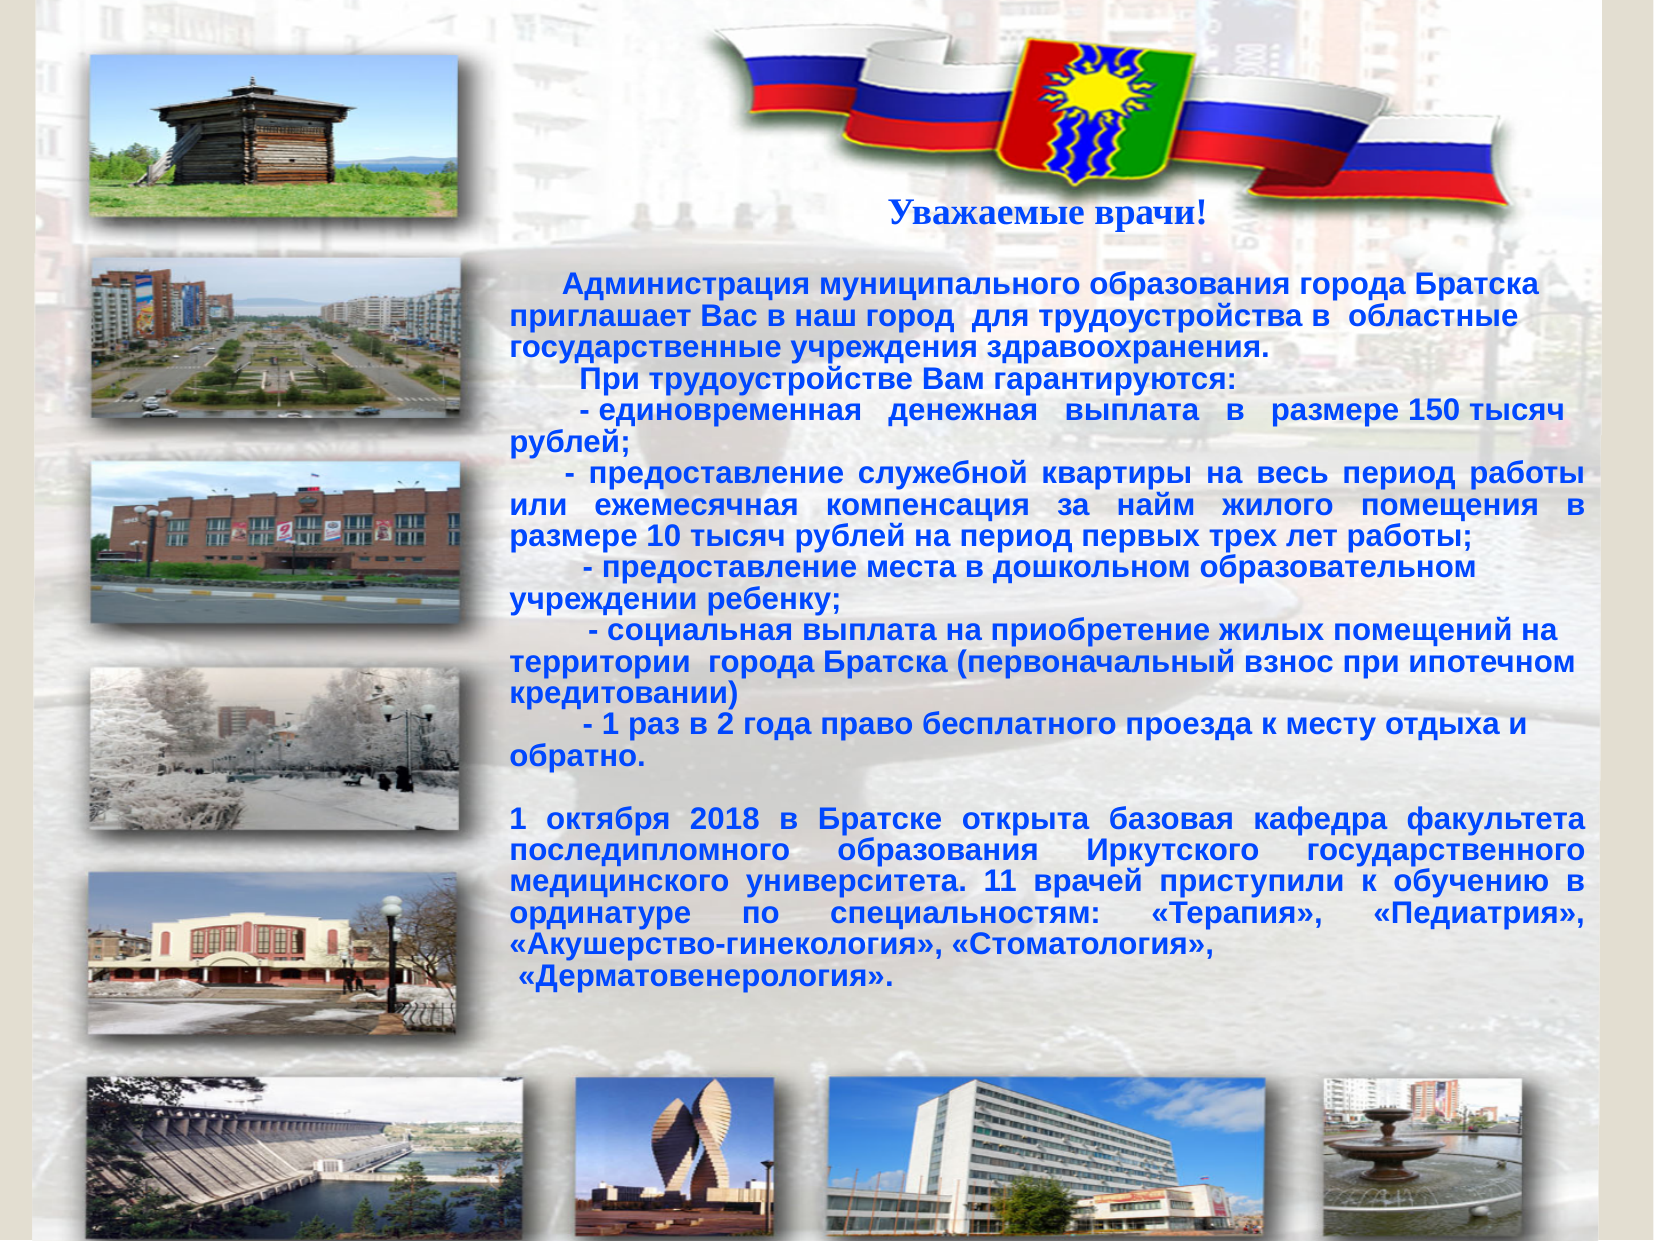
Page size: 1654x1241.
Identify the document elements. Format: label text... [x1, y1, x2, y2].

picture [31, 0, 1602, 1241]
picture [1122, 208, 1128, 221]
text_box Уважаемые врачи! Администрация муниципального образования города Братска приглашает Вас в наш город для трудоустройства в областные государственные учреждения здравоохранения. При трудоустройстве Вам гарантируются: - единовременная денежная выплата в размере 150 тысяч рублей; - предоставление служебной квартиры на весь период работы или ежемесячная компенсация за найм жилого помещения в размере 10 тысяч рублей на период первых трех лет работы; - предоставление места в дошкольном образовательном учреждении ребенку; - социальная выплата на приобретение жилых помещений на территории города Братска (первоначальный взнос при ипотечном кредитовании) - 1 раз в 2 года право бесплатного проезда к месту отдыха и обратно. 1 октября 2018 в Братске открыта базовая кафедра факультета последипломного образования Иркутского государственного медицинского университета. 11 врачей приступили к обучению в ординатуре по специальностям: «Терапия», «Педиатрия», «Акушерство-гинекология», «Стоматология», «Дерматовенерология». [494, 221, 1602, 1064]
picture [1026, 211, 1031, 221]
picture [1181, 213, 1187, 221]
